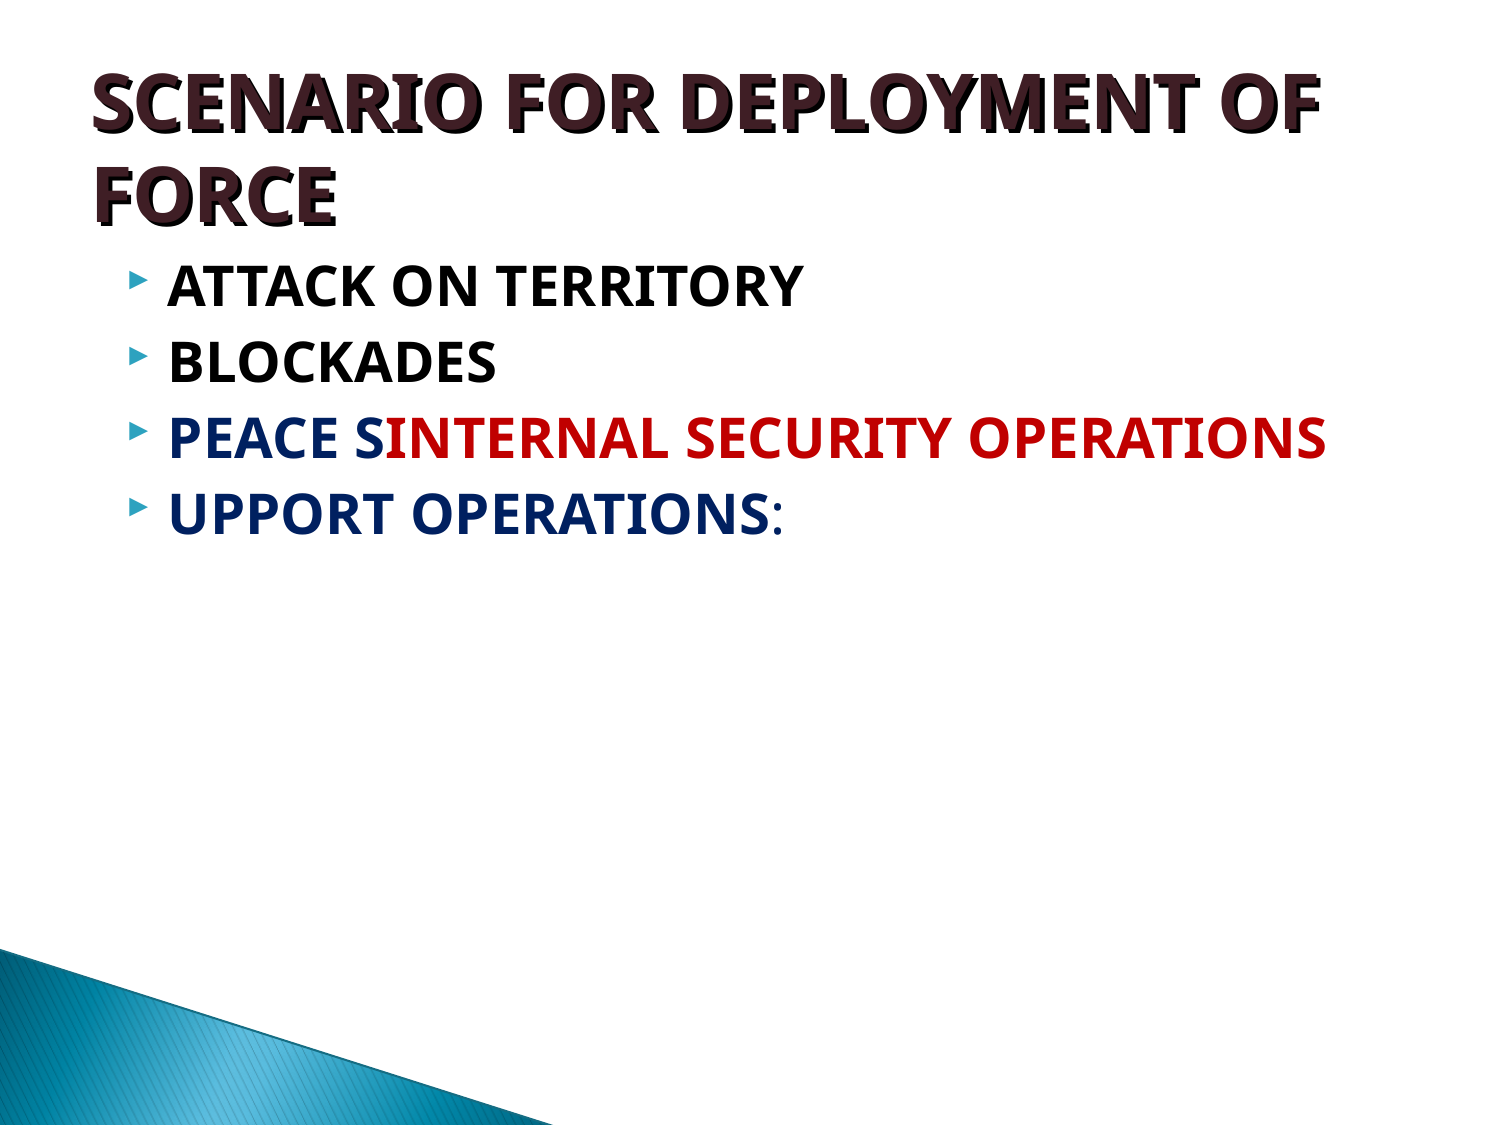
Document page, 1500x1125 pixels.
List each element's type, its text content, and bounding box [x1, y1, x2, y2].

title SCENARIO FOR DEPLOYMENT OF FORCE [75, 45, 1426, 233]
list ATTACK ON TERRITORY BLOCKADES PEACE SINTERNAL SECURITY OPERATIONS UPPORT OPERATIONS: [75, 243, 1426, 986]
